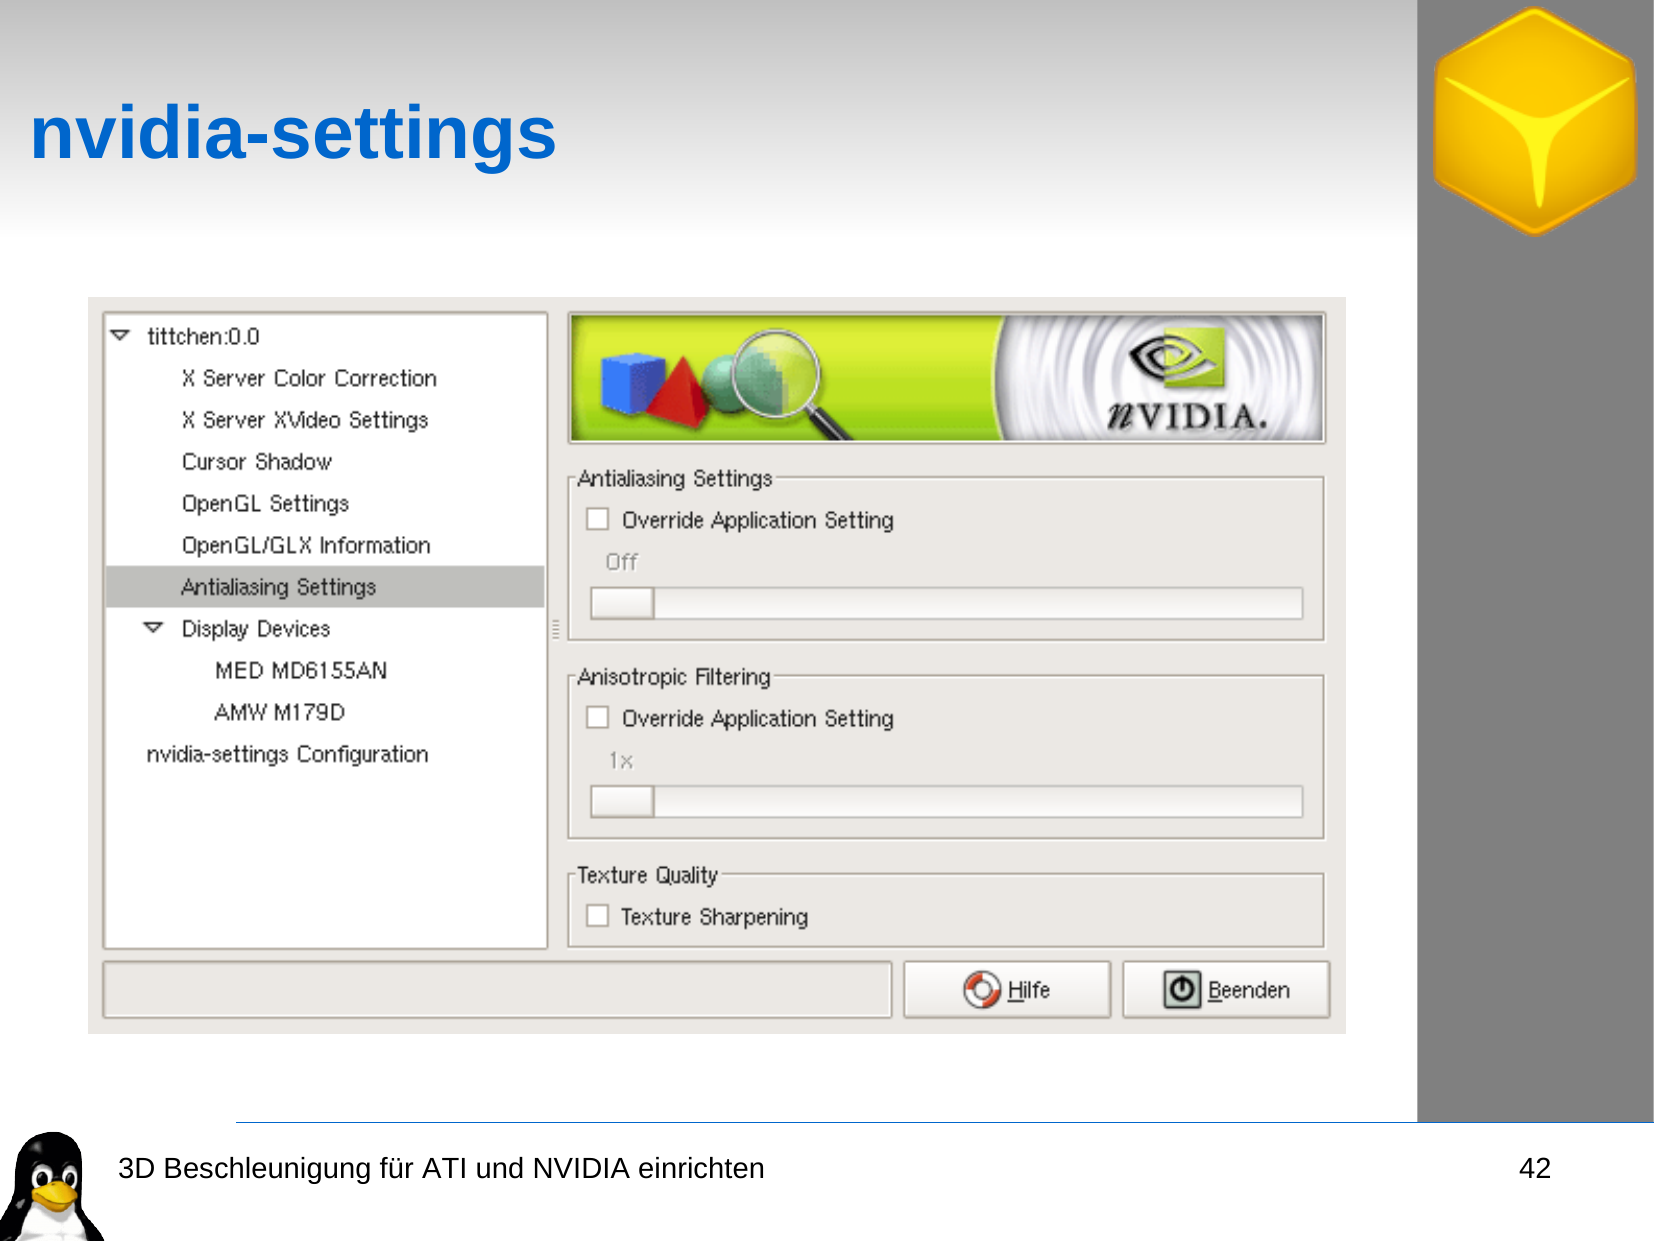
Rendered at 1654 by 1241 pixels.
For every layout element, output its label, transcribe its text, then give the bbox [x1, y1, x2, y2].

picture [1433, 6, 1638, 237]
picture [0, 1121, 148, 1241]
title nvidia-settings [29, 29, 1388, 237]
picture [139, 1160, 148, 1176]
picture [88, 297, 1346, 1034]
